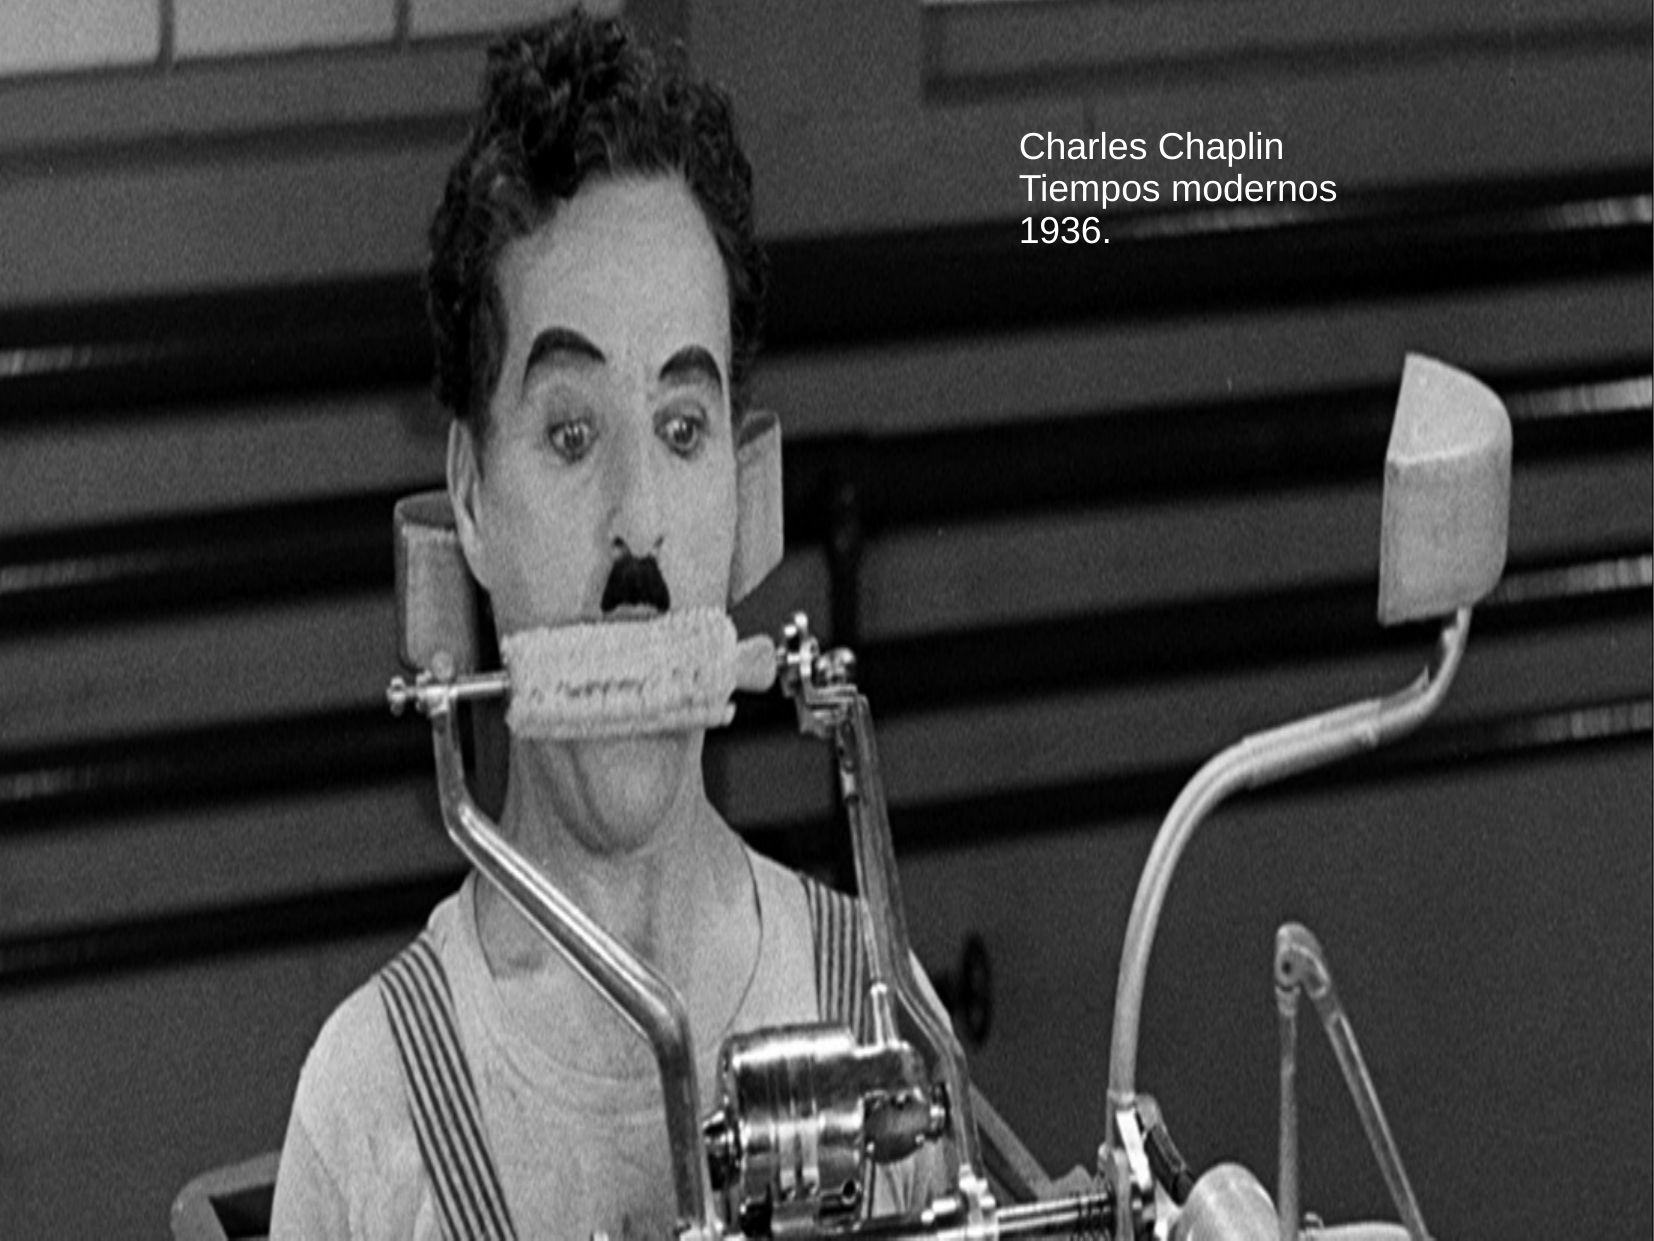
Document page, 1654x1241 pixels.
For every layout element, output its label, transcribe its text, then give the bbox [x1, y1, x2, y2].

picture [0, 0, 1654, 1241]
text_box Charles Chaplin Tiempos modernos 1936. [1003, 118, 1354, 259]
